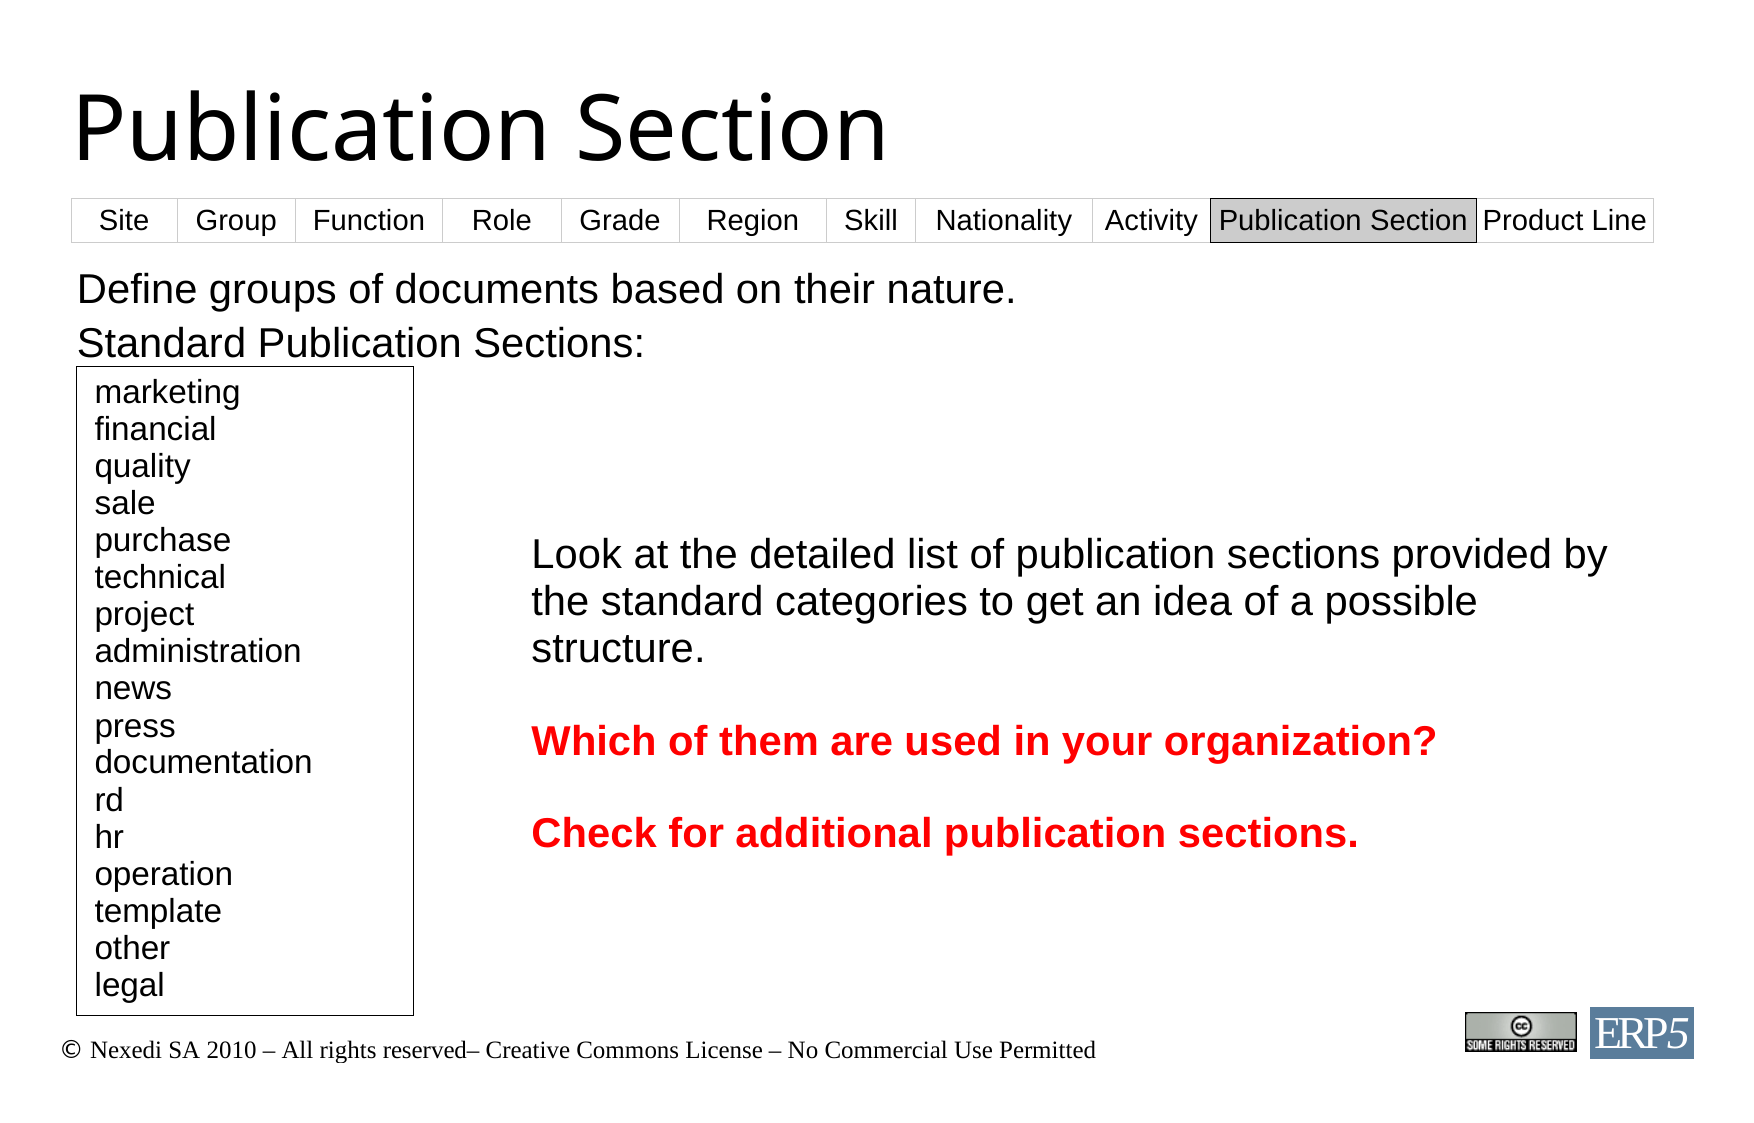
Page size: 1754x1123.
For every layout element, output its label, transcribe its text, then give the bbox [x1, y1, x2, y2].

text_box Publication Section [1210, 198, 1477, 243]
text_box Region [680, 198, 826, 243]
text_box Look at the detailed list of publication sections provided by the standard categories to get an idea of a possible structure. Which of them are used in your organization? Check for additional publication sections. [531, 502, 1654, 886]
text_box marketing financial quality sale purchase technical project administration news press documentation rd hr operation template other legal [94, 373, 833, 1004]
text_box Group [177, 198, 295, 243]
text_box Activity [1092, 198, 1210, 243]
picture [1465, 1012, 1577, 1052]
text_box Nationality [915, 198, 1092, 243]
text_box Function [295, 198, 442, 243]
text_box Site [71, 198, 177, 243]
text_box Product Line [1477, 198, 1654, 243]
text_box Skill [826, 198, 915, 243]
text_box Standard Publication Sections: [76, 319, 845, 367]
title Publication Section [71, 63, 1707, 187]
text_box Role [442, 198, 561, 243]
text_box Define groups of documents based on their nature. [76, 266, 1672, 313]
text_box Grade [561, 198, 680, 243]
